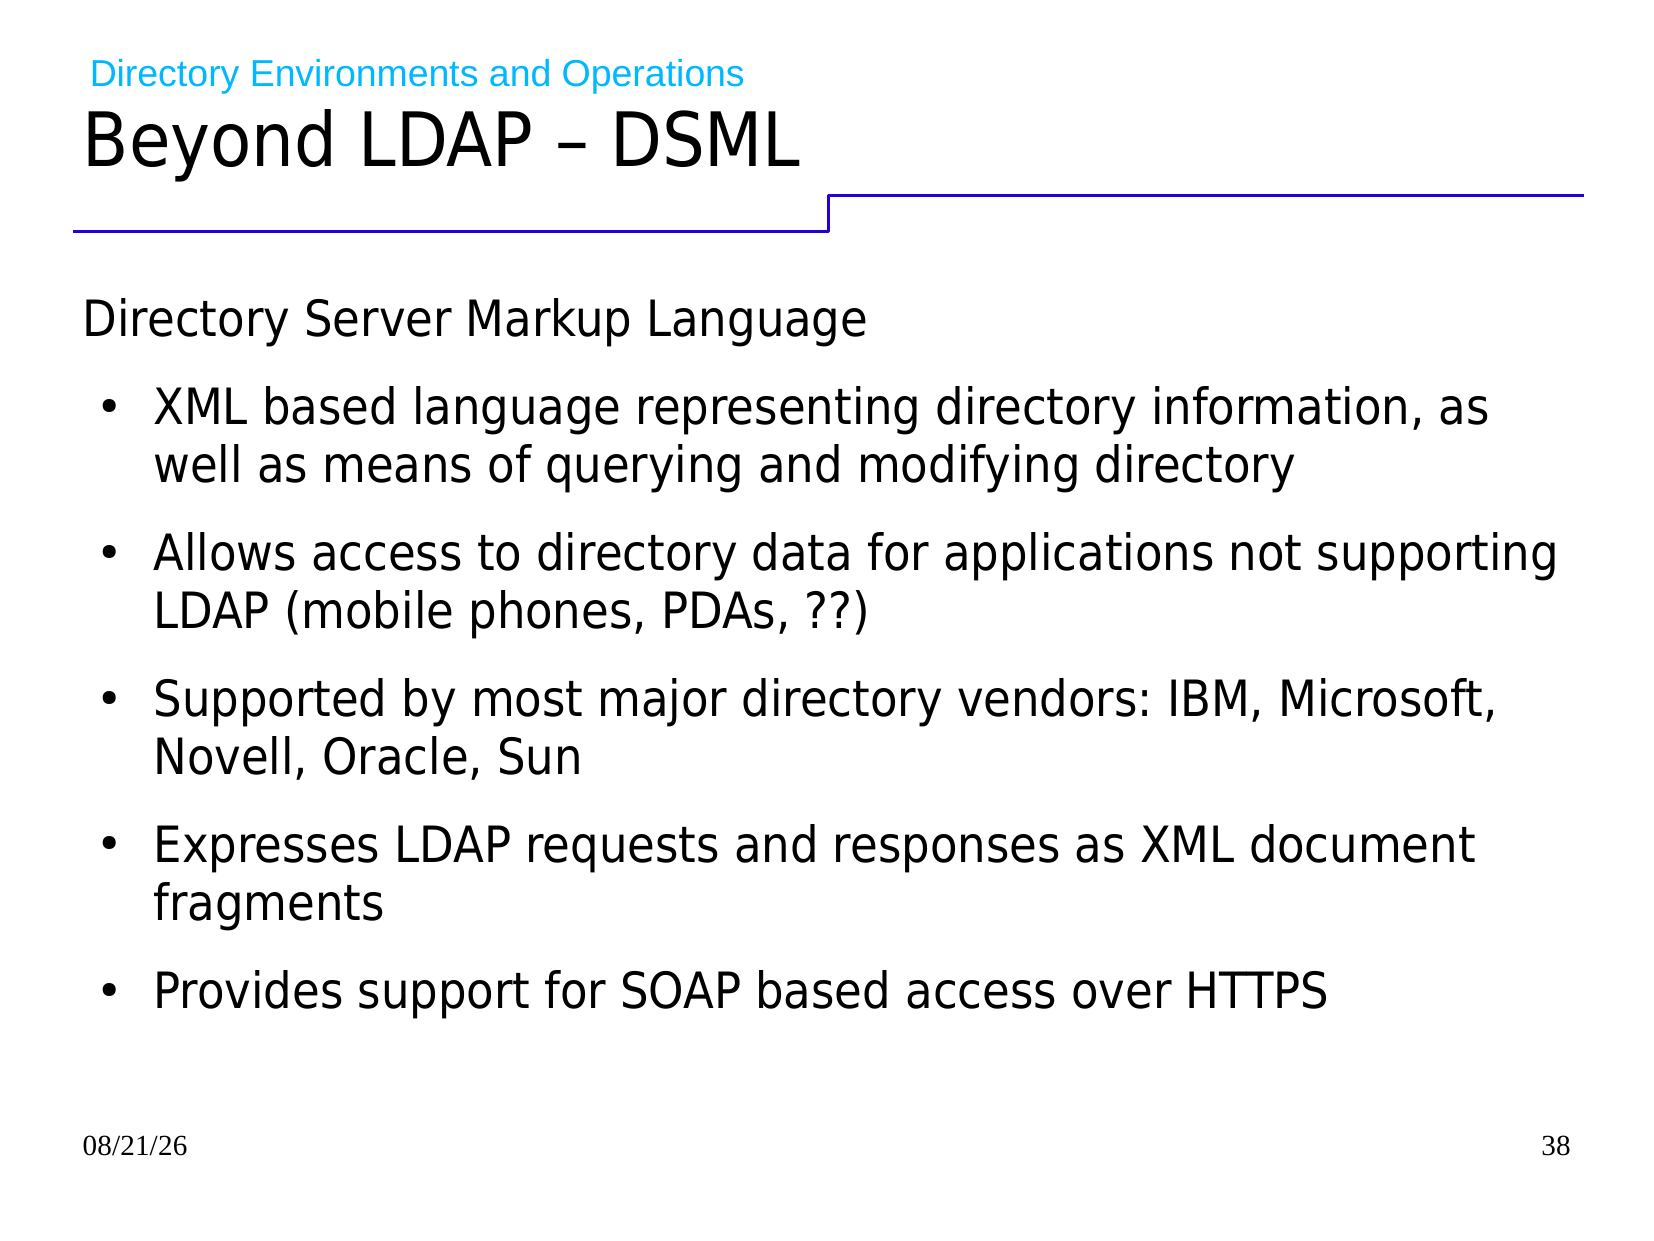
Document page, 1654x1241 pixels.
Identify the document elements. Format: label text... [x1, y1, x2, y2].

title Beyond LDAP – DSML [82, 49, 1571, 232]
list Directory Server Markup Language XML based language representing directory information, as well as means of querying and modifying directory Allows access to directory data for applications not supporting LDAP (mobile phones, PDAs, ??) Supported by most major directory vendors: IBM, Microsoft, Novell, Oracle, Sun Expresses LDAP requests and responses as XML document fragments Provides support for SOAP based access over HTTPS [82, 290, 1571, 1109]
text_box Directory Environments and Operations [75, 45, 781, 103]
